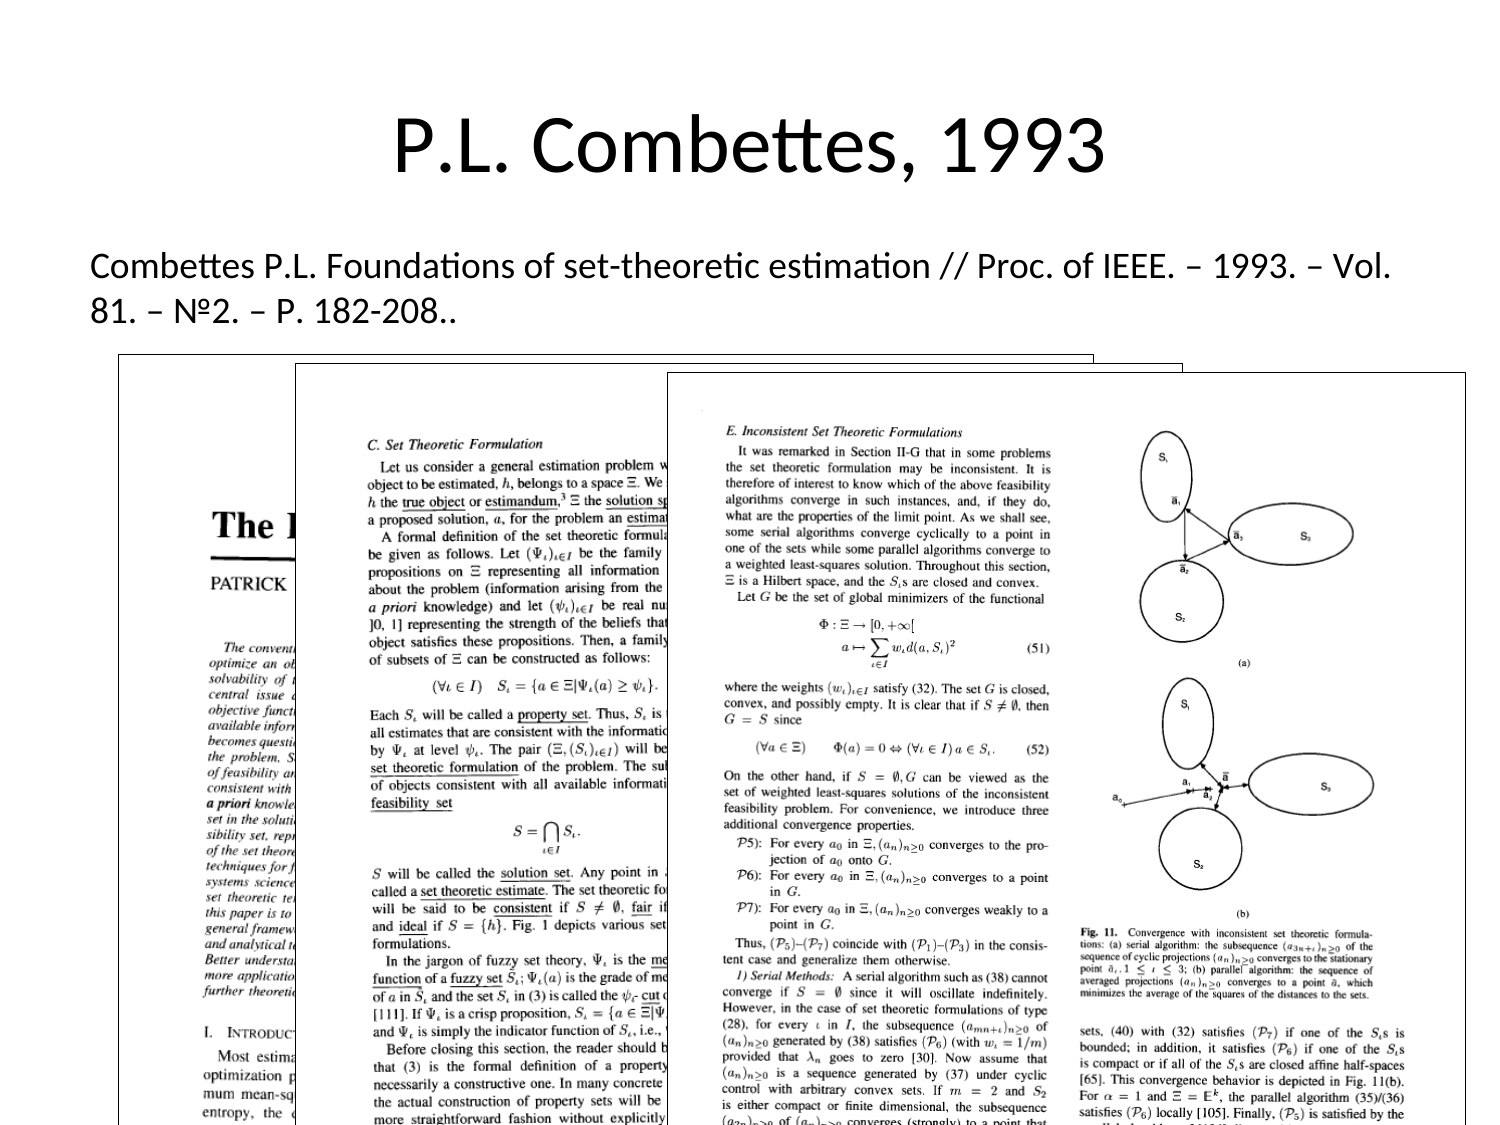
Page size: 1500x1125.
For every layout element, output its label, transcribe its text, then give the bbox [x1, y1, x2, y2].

picture [118, 354, 1465, 1125]
text_box Combettes P.L. Foundations of set-theoretic estimation // Proc. of IEEE. – 1993. – Vol. 81. – №2. – P. 182-208.. [75, 233, 1426, 976]
text_box P.L. Combettes, 1993 [0, 45, 1500, 233]
